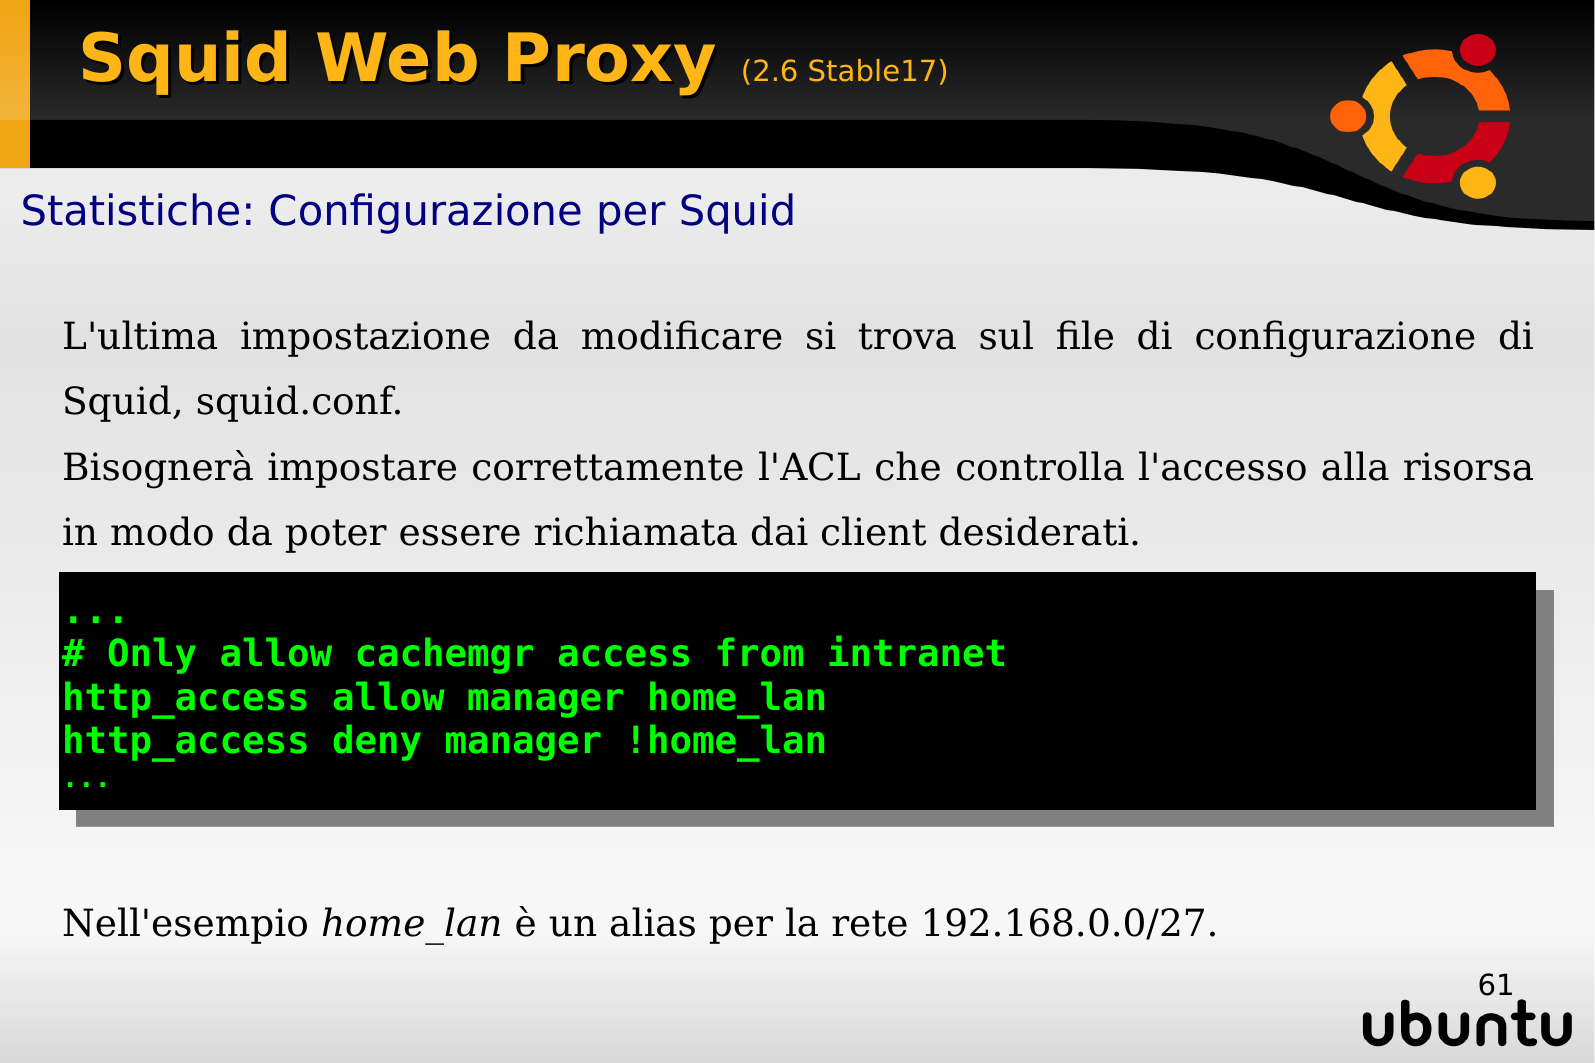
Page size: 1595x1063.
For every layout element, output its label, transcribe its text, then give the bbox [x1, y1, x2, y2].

text_box L'ultima impostazione da modificare si trova sul file di configurazione di Squid, squid.conf. Bisognerà impostare correttamente l'ACL che controlla l'accesso alla risorsa in modo da poter essere richiamata dai client desiderati. Nell'esempio home_lan è un alias per la rete 192.168.0.0/27. [59, 285, 1565, 1041]
text_box ... # Only allow cachemgr access from intranet http_access allow manager home_lan http_access deny manager !home_lan ... [59, 572, 1536, 810]
picture [0, 0, 1595, 1063]
text_box Statistiche: Configurazione per Squid [17, 178, 1554, 243]
text_box Squid Web Proxy (2.6 Stable17) [23, 11, 1004, 105]
